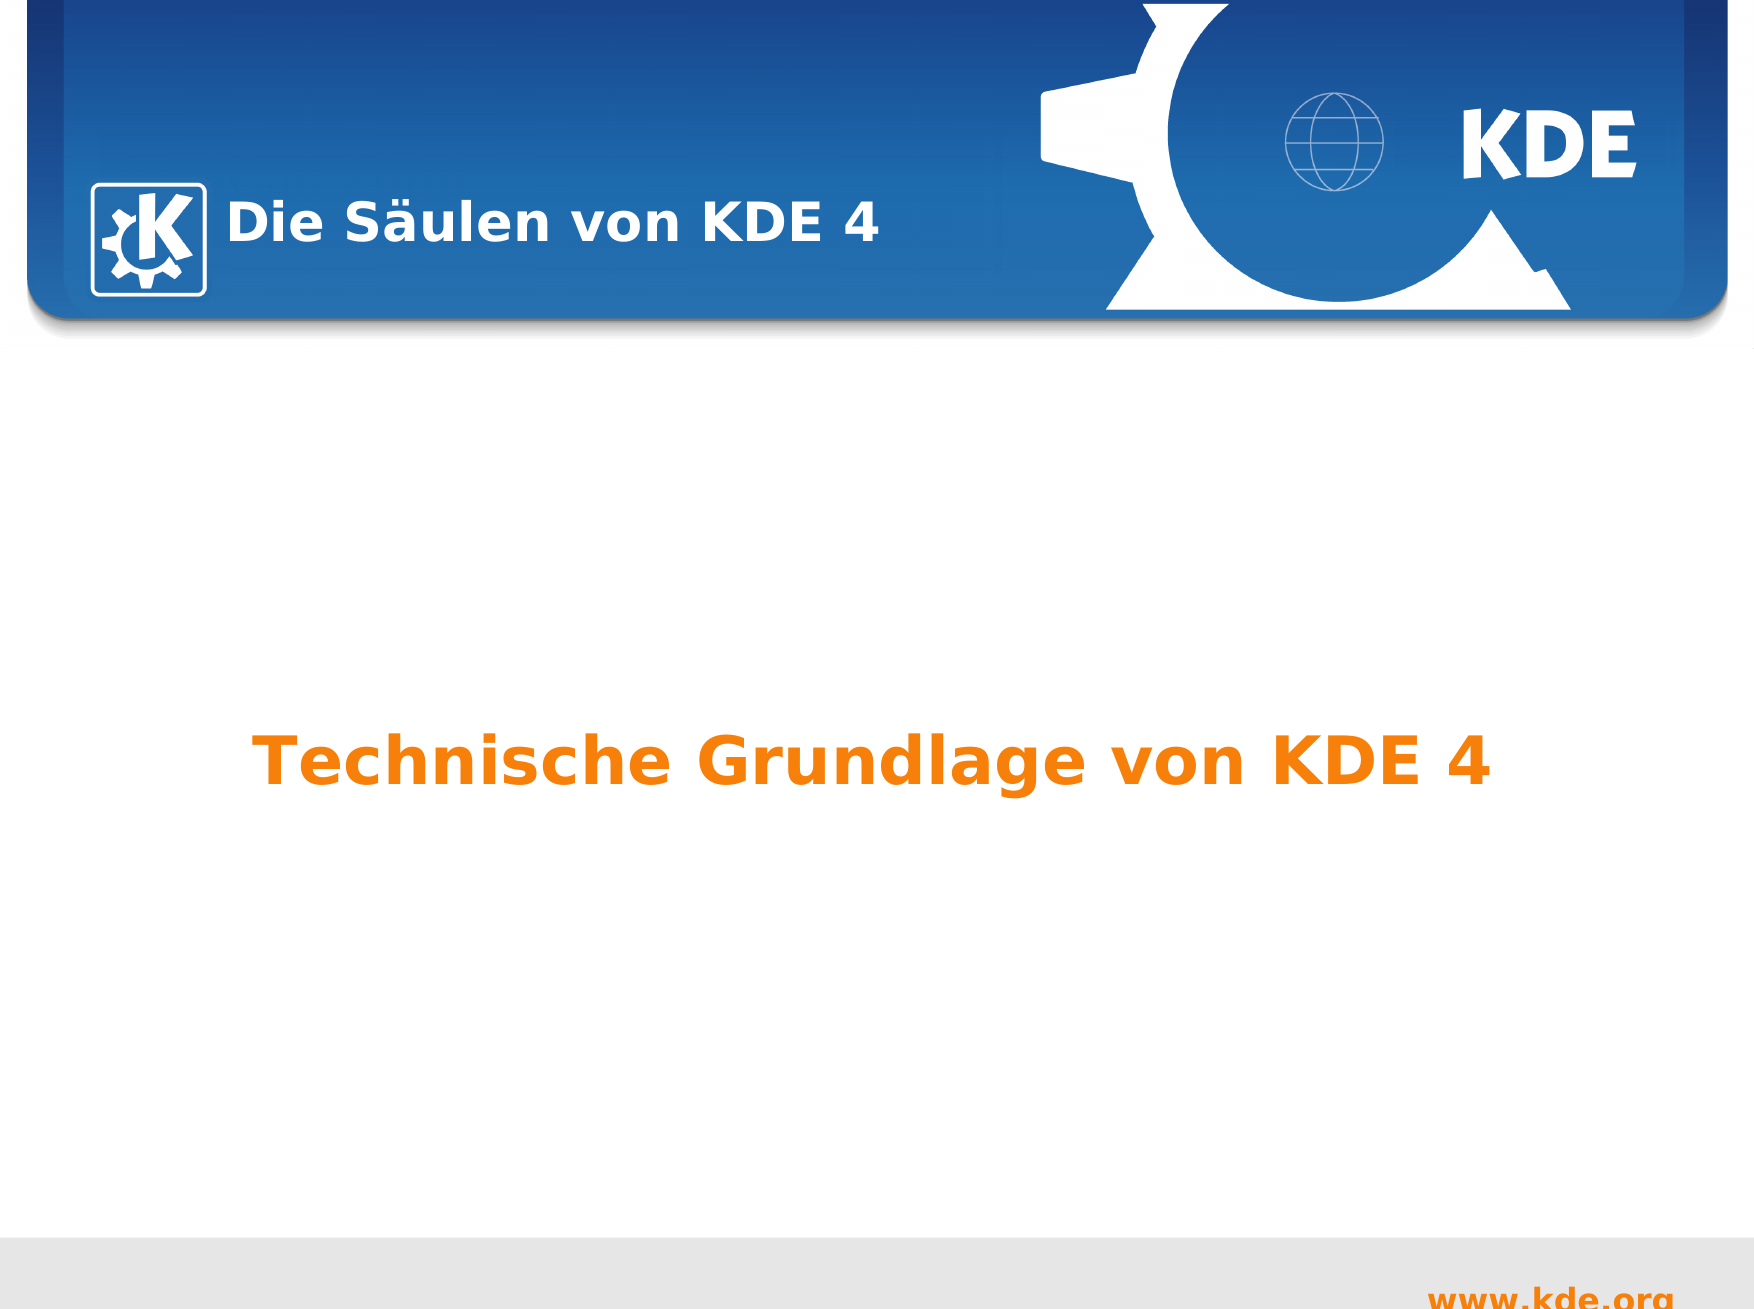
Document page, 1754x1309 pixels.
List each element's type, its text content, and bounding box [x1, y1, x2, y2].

list Technische Grundlage von KDE 4 [75, 400, 1654, 1152]
title Die Säulen von KDE 4 [225, 181, 1126, 265]
picture [0, 0, 1754, 349]
